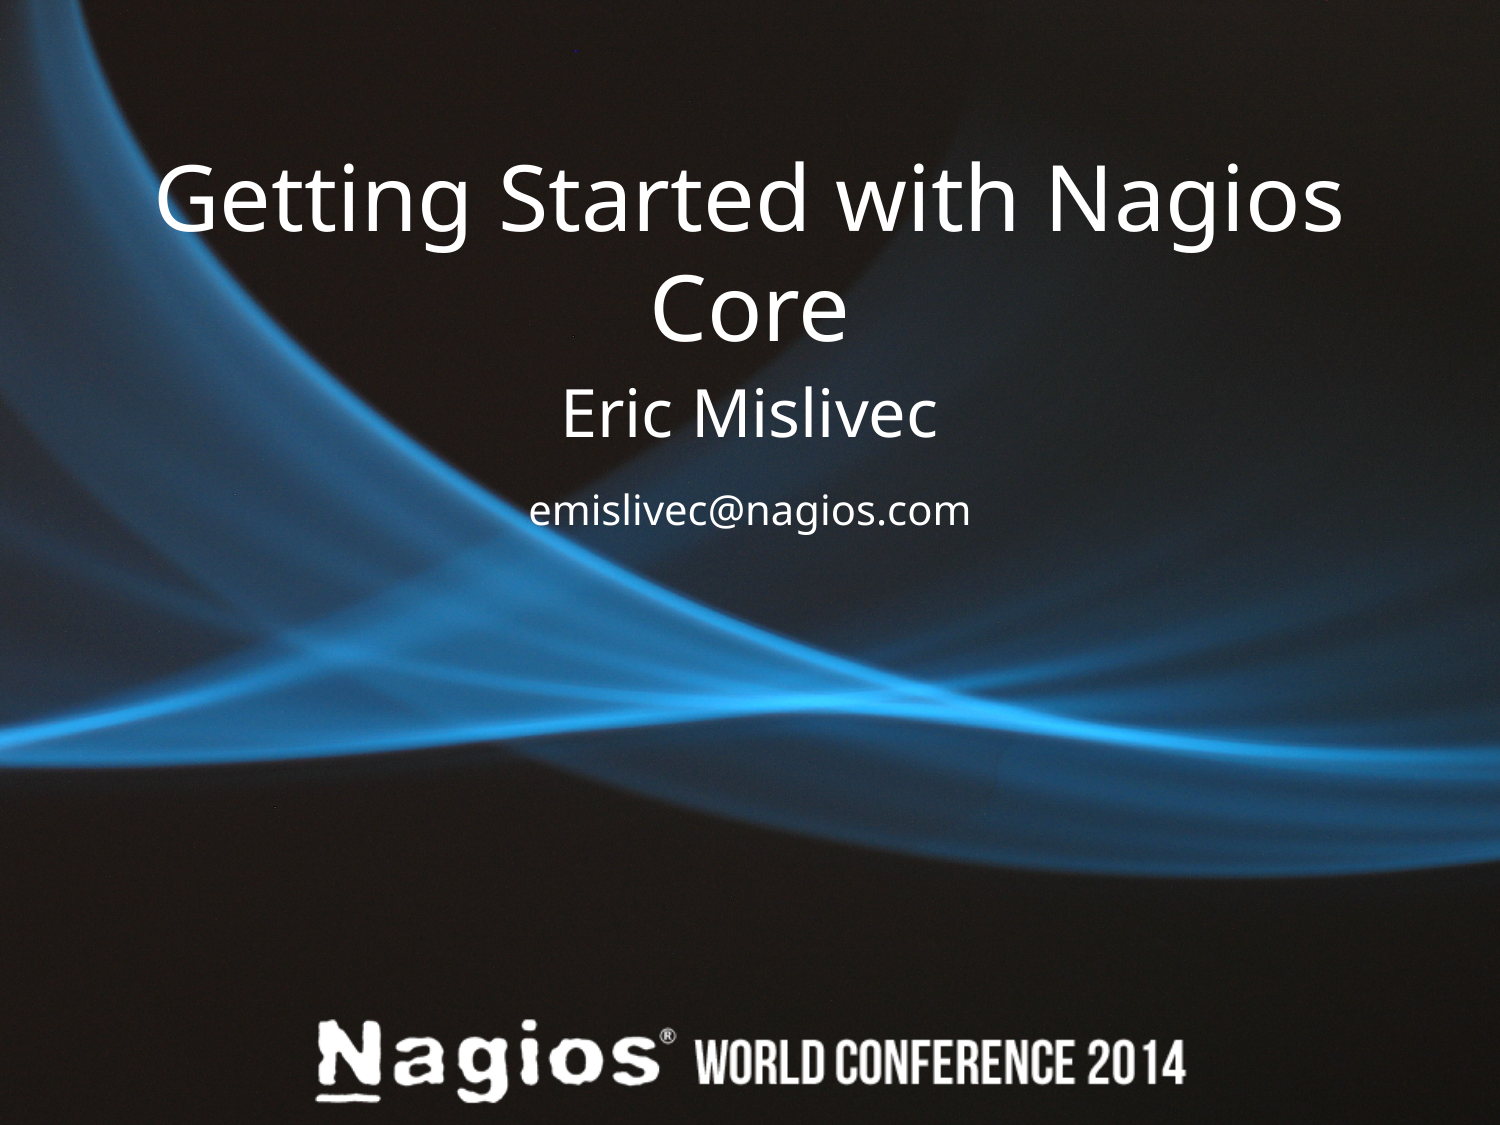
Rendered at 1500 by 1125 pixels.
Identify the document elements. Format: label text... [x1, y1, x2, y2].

picture [0, 0, 1500, 1125]
list emislivec@nagios.com [412, 476, 1088, 564]
title Getting Started with Nagios Core [100, 125, 1400, 376]
subtitle Eric Mislivec [225, 363, 1276, 489]
